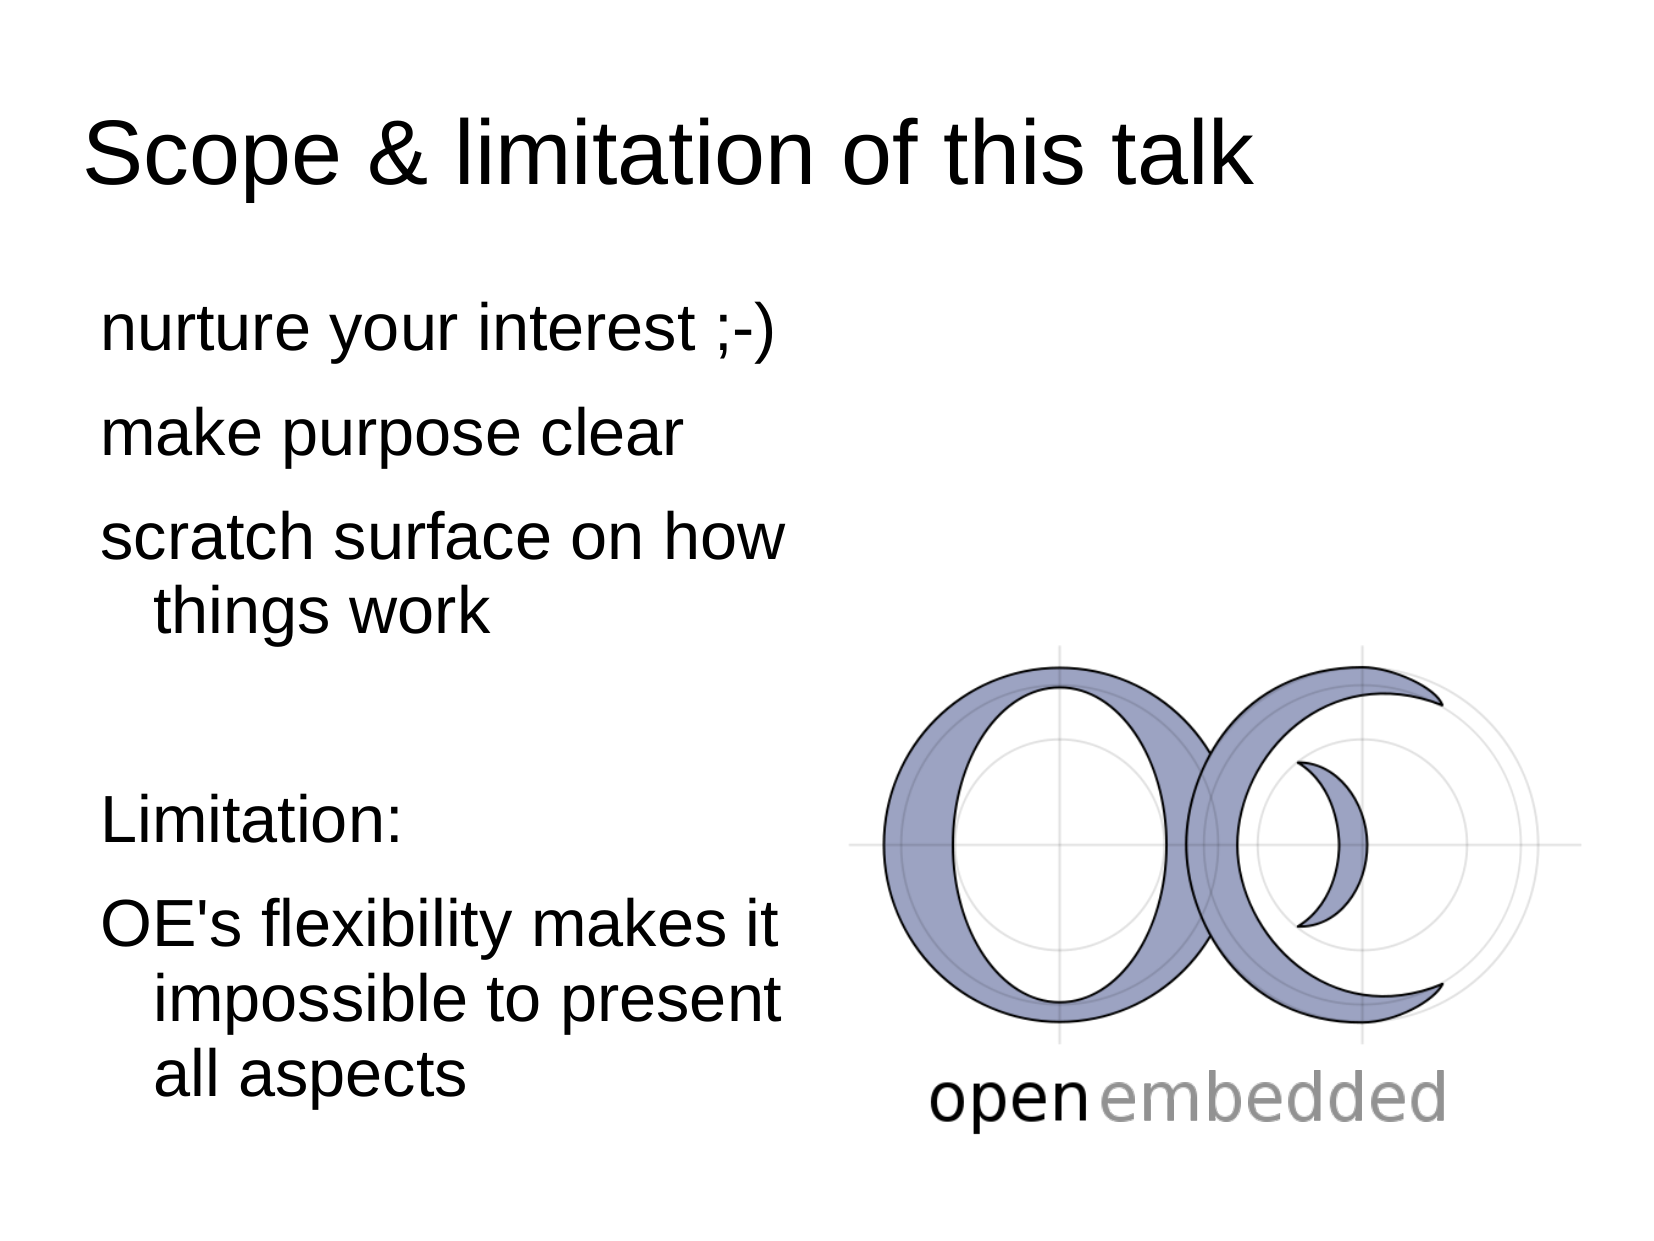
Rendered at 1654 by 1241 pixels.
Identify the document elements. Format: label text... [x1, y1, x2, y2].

title Scope & limitation of this talk [82, 49, 1571, 257]
picture [820, 590, 1601, 1182]
list nurture your interest ;-) make purpose clear scratch surface on how things work Limitation: OE's flexibility makes it impossible to present all aspects [82, 290, 857, 1181]
